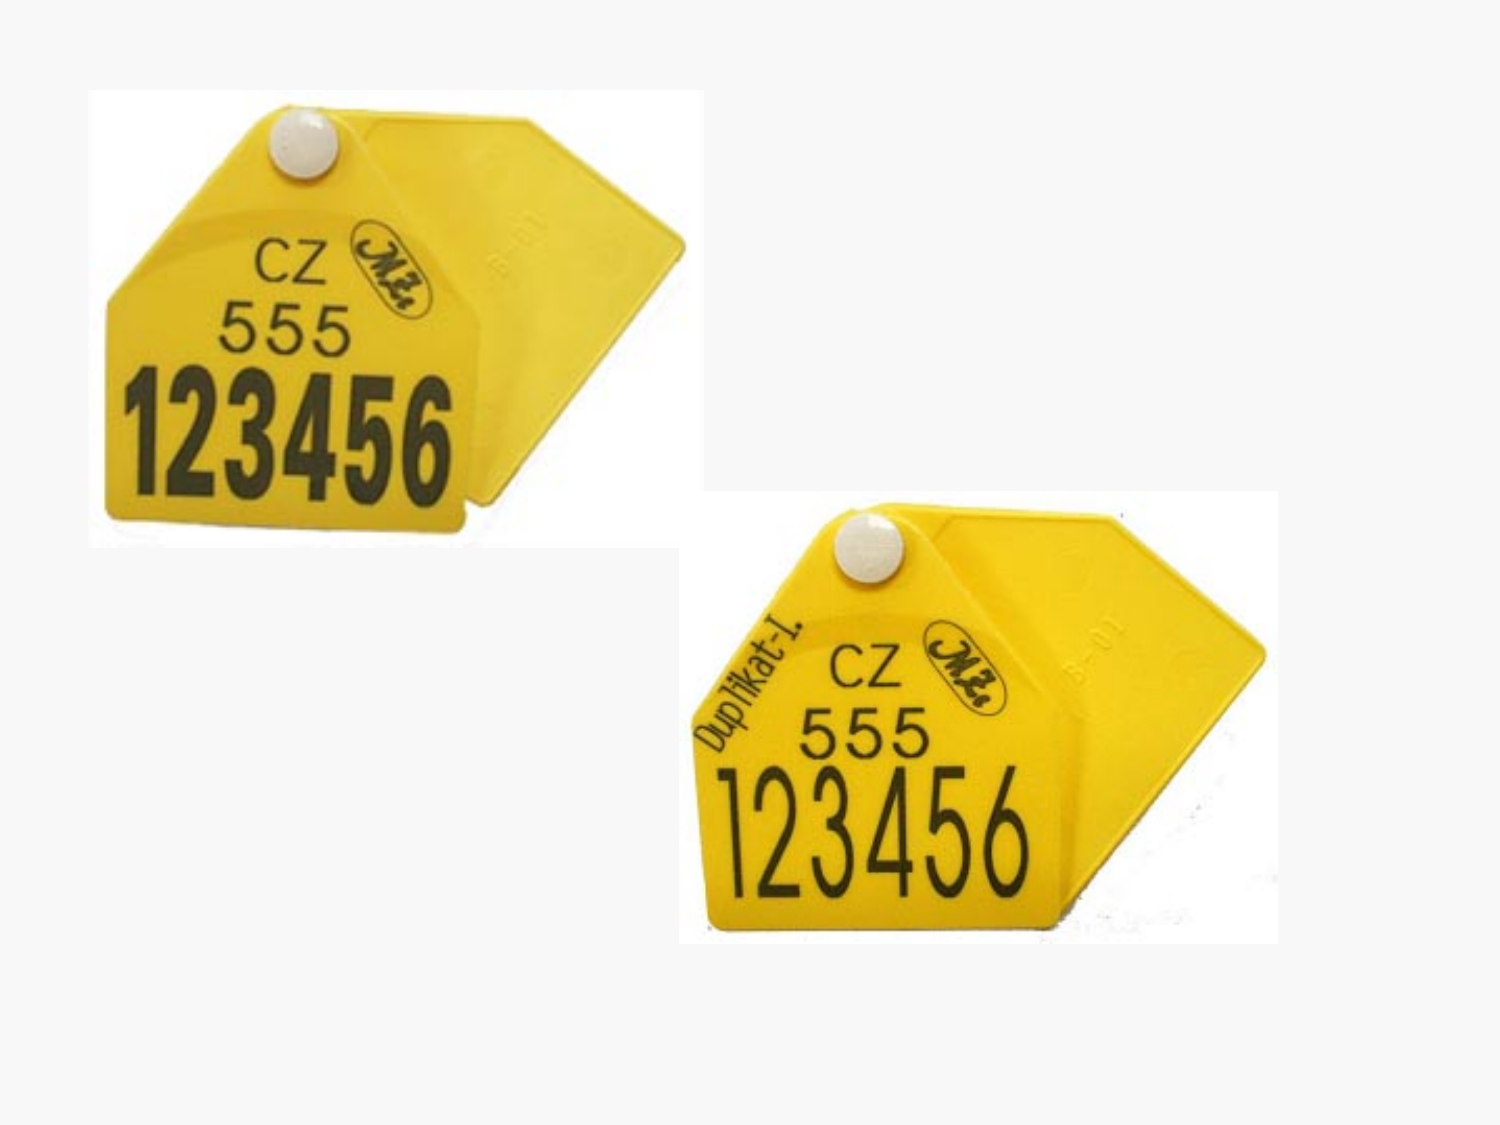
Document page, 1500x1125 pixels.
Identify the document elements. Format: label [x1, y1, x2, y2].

picture [88, 90, 1278, 944]
